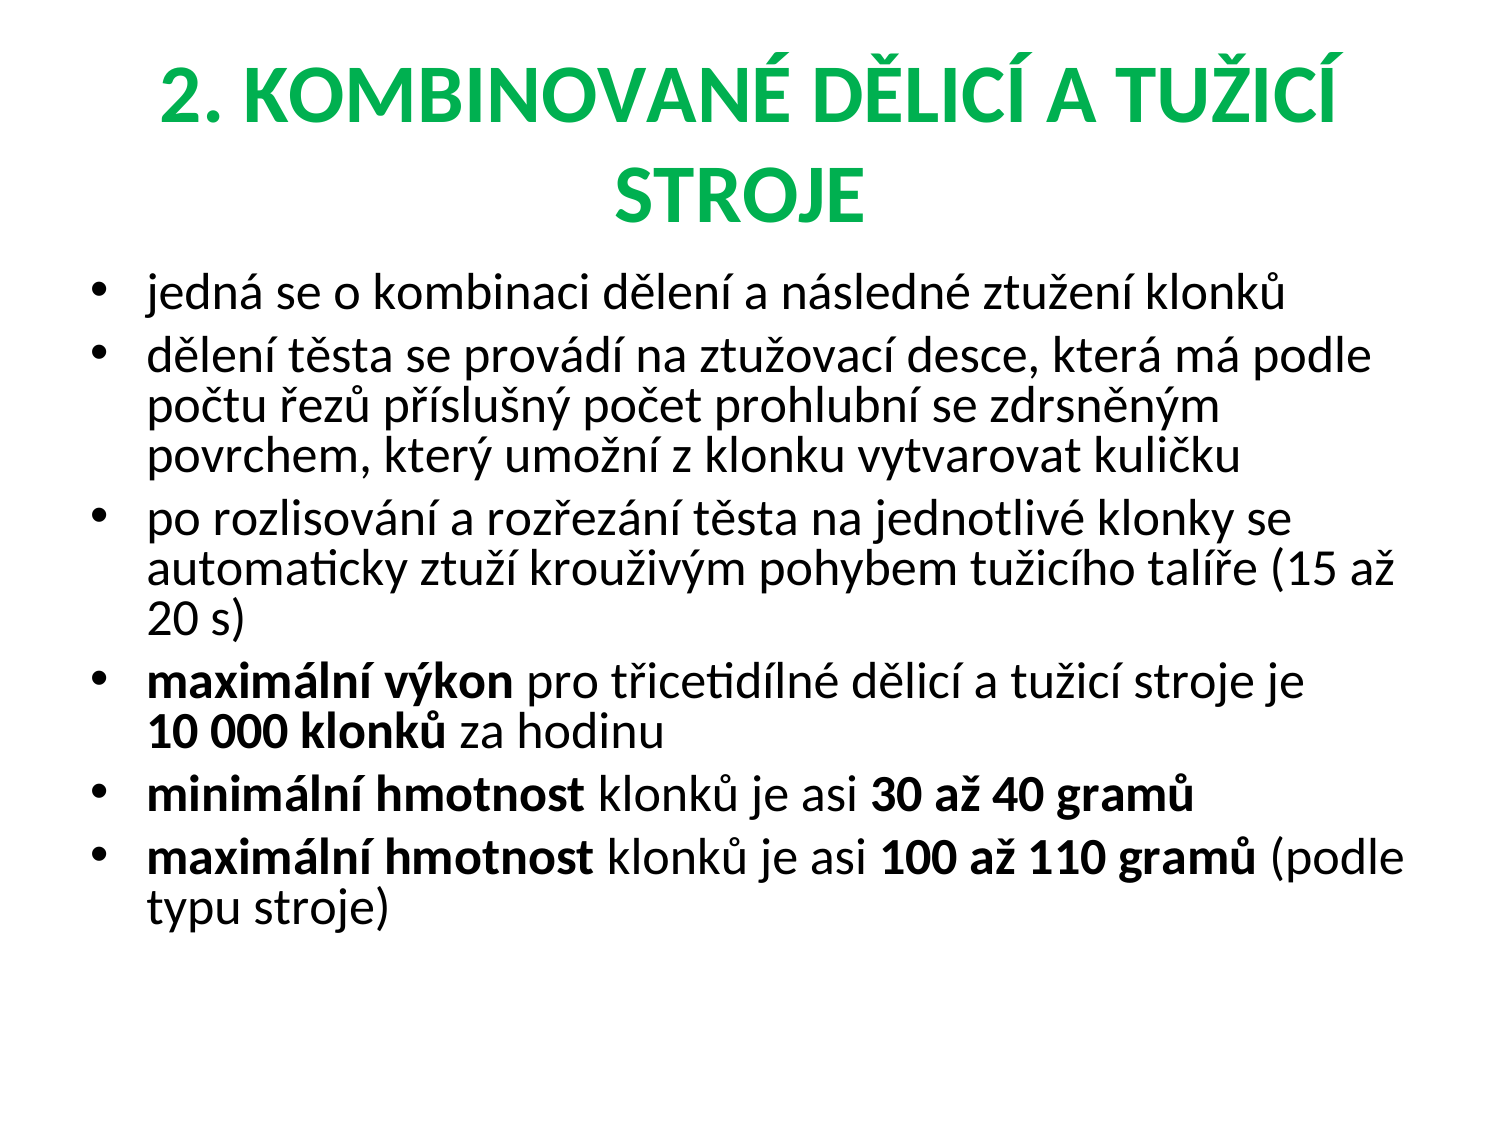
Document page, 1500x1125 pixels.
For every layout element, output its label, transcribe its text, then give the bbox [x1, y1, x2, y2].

title 2. KOMBINOVANÉ DĚLICÍ A TUŽICÍ STROJE [75, 0, 1426, 262]
list jedná se o kombinaci dělení a následné ztužení klonků dělení těsta se provádí na ztužovací desce, která má podle počtu řezů příslušný počet prohlubní se zdrsněným povrchem, který umožní z klonku vytvarovat kuličku po rozlisování a rozřezání těsta na jednotlivé klonky se automaticky ztuží krouživým pohybem tužicího talíře (15 až 20 s) maximální výkon pro třicetidílné dělicí a tužicí stroje je 10 000 klonků za hodinu minimální hmotnost klonků je asi 30 až 40 gramů maximální hmotnost klonků je asi 100 až 110 gramů (podle typu stroje) [75, 262, 1426, 1013]
